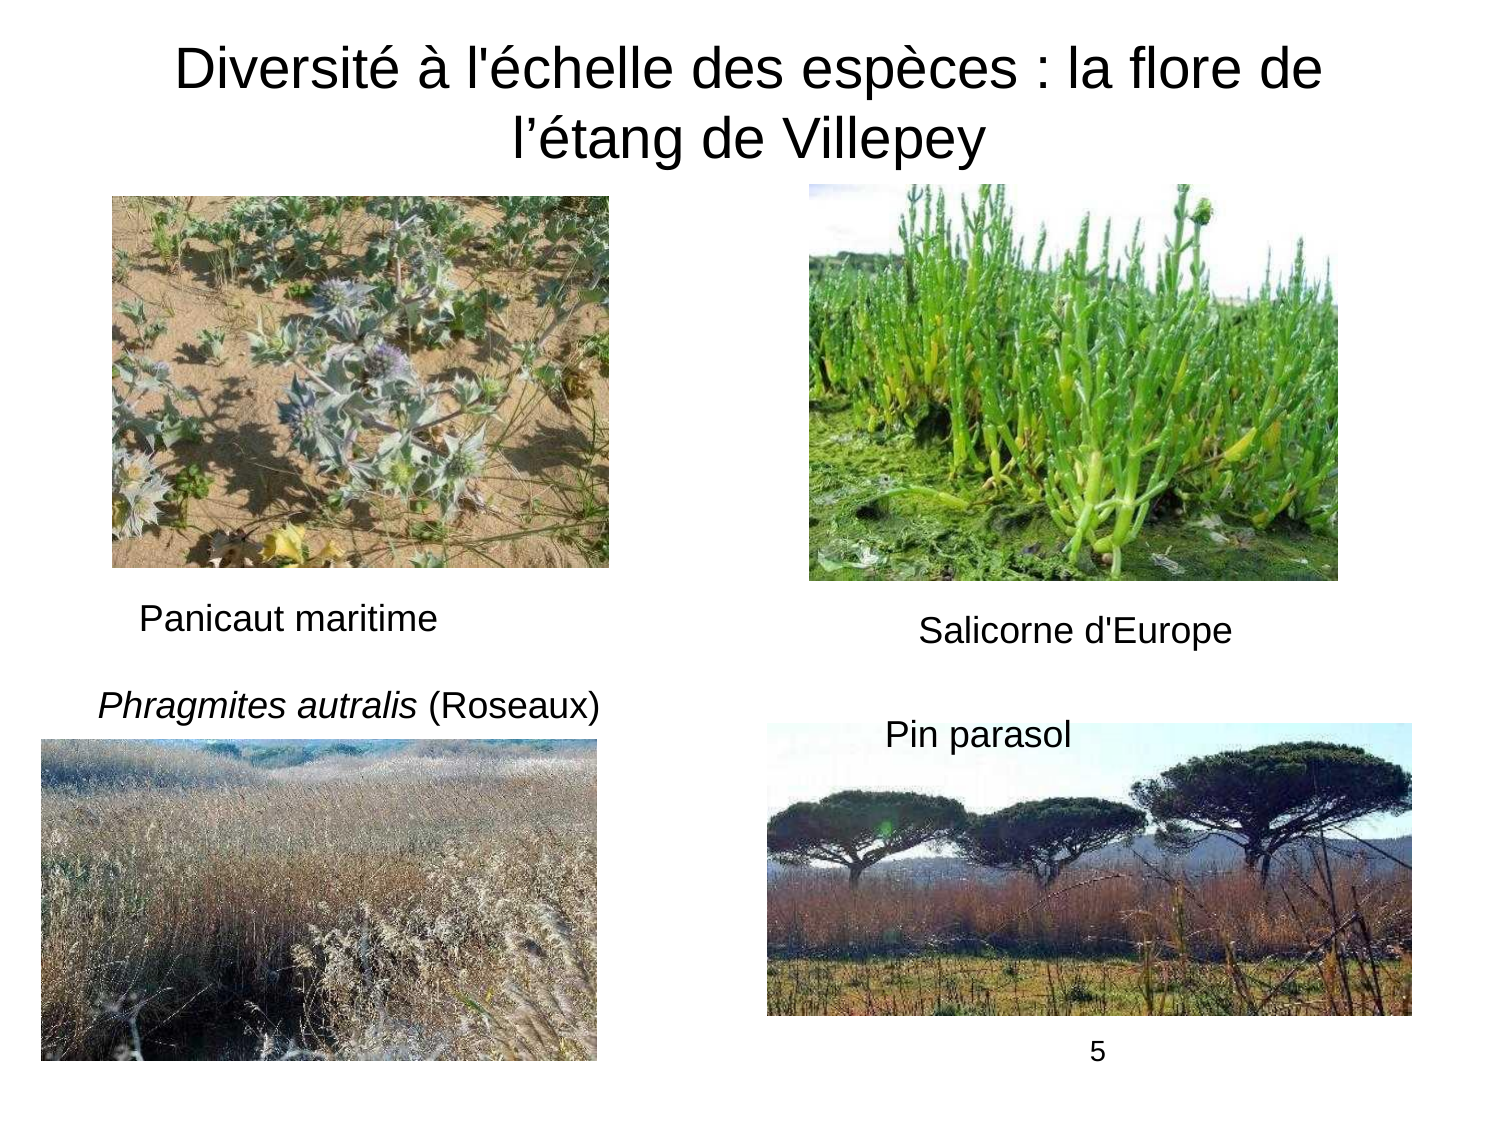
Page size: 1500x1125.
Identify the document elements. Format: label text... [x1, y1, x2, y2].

text_box Salicorne d'Europe [903, 597, 1306, 659]
picture [41, 739, 597, 1061]
text_box Pin parasol [870, 702, 1170, 763]
text_box Panicaut maritime [123, 586, 597, 647]
text_box Phragmites autralis (Roseaux) [82, 673, 674, 734]
picture [809, 189, 1338, 581]
picture [767, 723, 1412, 1016]
title Diversité à l'échelle des espèces : la flore de l’étang de Villepey [75, 11, 1426, 189]
picture [112, 196, 609, 568]
